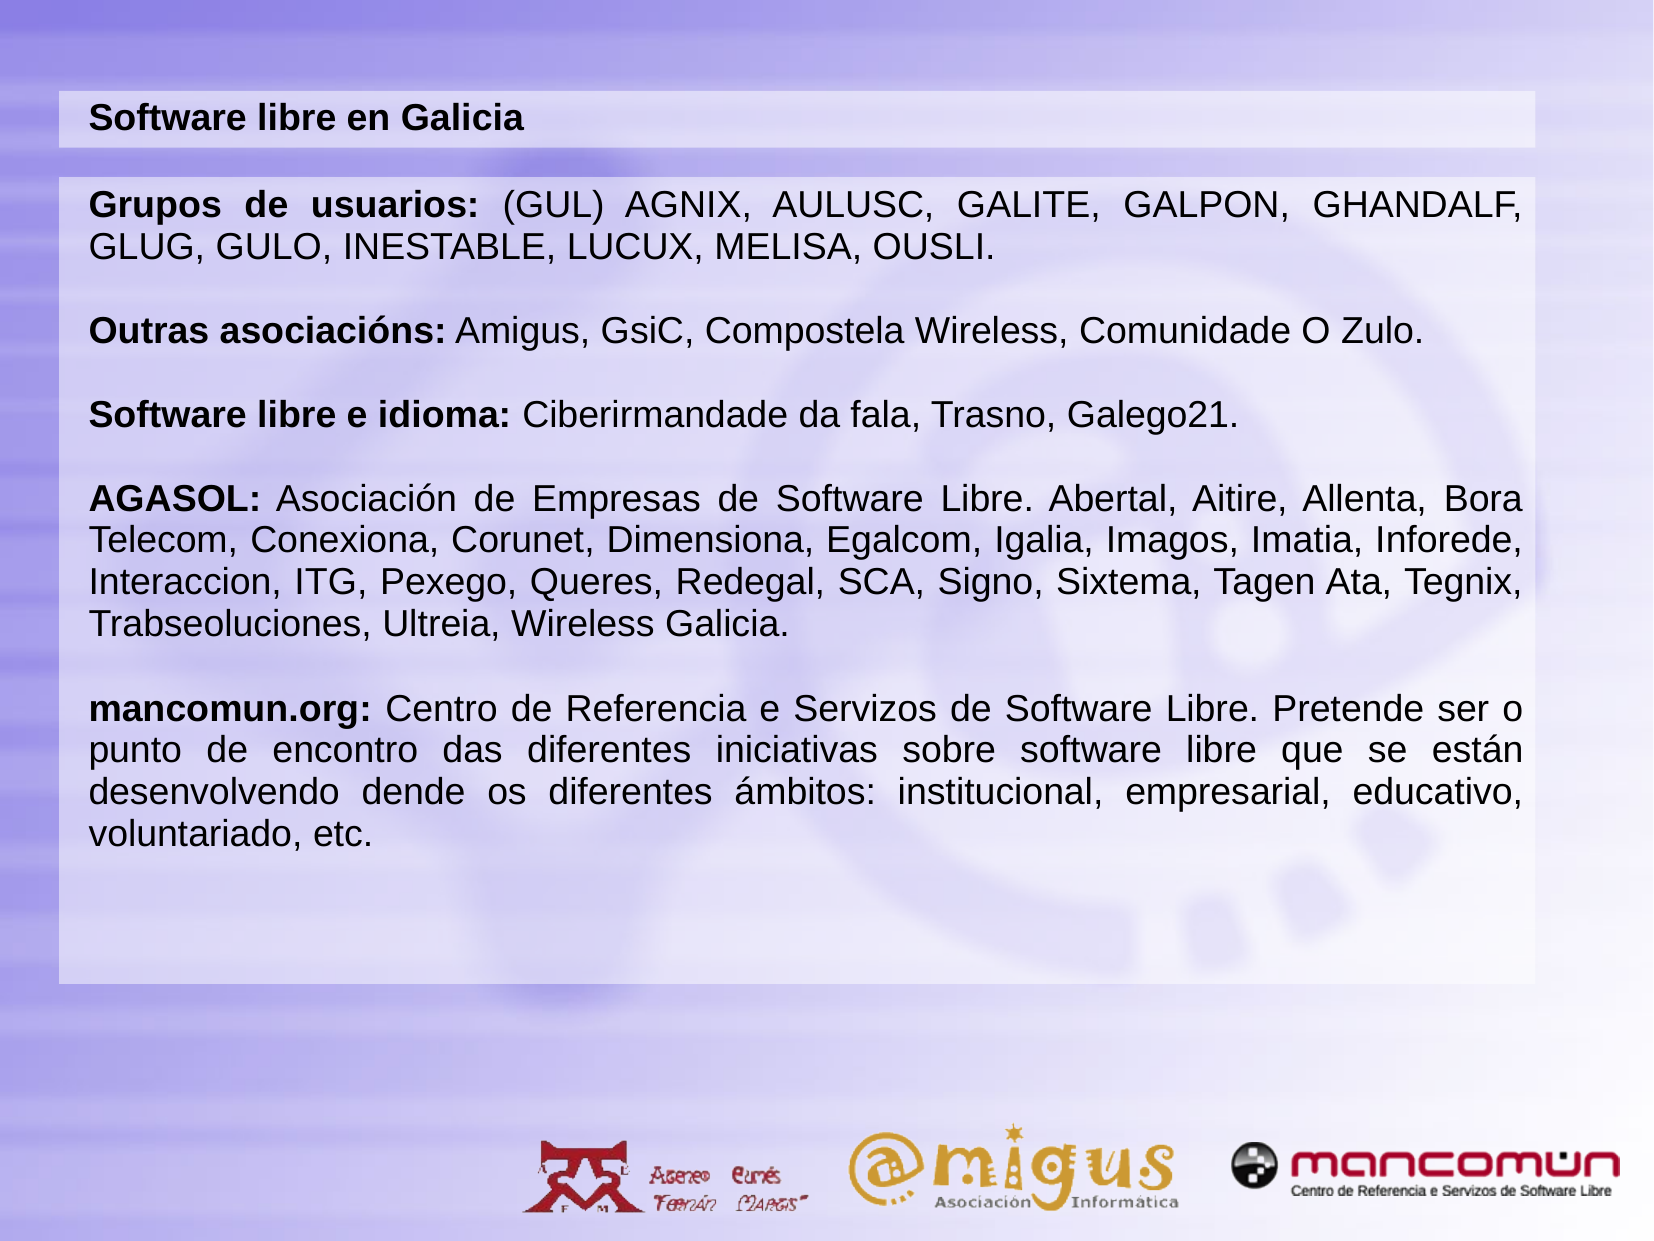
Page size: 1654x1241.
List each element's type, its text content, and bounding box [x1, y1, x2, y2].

text_box Software libre en Galicia [59, 90, 1536, 148]
text_box Grupos de usuarios: (GUL) AGNIX, AULUSC, GALITE, GALPON, GHANDALF, GLUG, GULO, INESTABLE, LUCUX, MELISA, OUSLI. Outras asociacións: Amigus, GsiC, Compostela Wireless, Comunidade O Zulo. Software libre e idioma: Ciberirmandade da fala, Trasno, Galego21. AGASOL: Asociación de Empresas de Software Libre. Abertal, Aitire, Allenta, Bora Telecom, Conexiona, Corunet, Dimensiona, Egalcom, Igalia, Imagos, Imatia, Inforede, Interaccion, ITG, Pexego, Queres, Redegal, SCA, Signo, Sixtema, Tagen Ata, Tegnix, Trabseoluciones, Ultreia, Wireless Galicia. mancomun.org: Centro de Referencia e Servizos de Software Libre. Pretende ser o punto de encontro das diferentes iniciativas sobre software libre que se están desenvolvendo dende os diferentes ámbitos: institucional, empresarial, educativo, voluntariado, etc. [59, 177, 1536, 984]
picture [0, 0, 1654, 1241]
